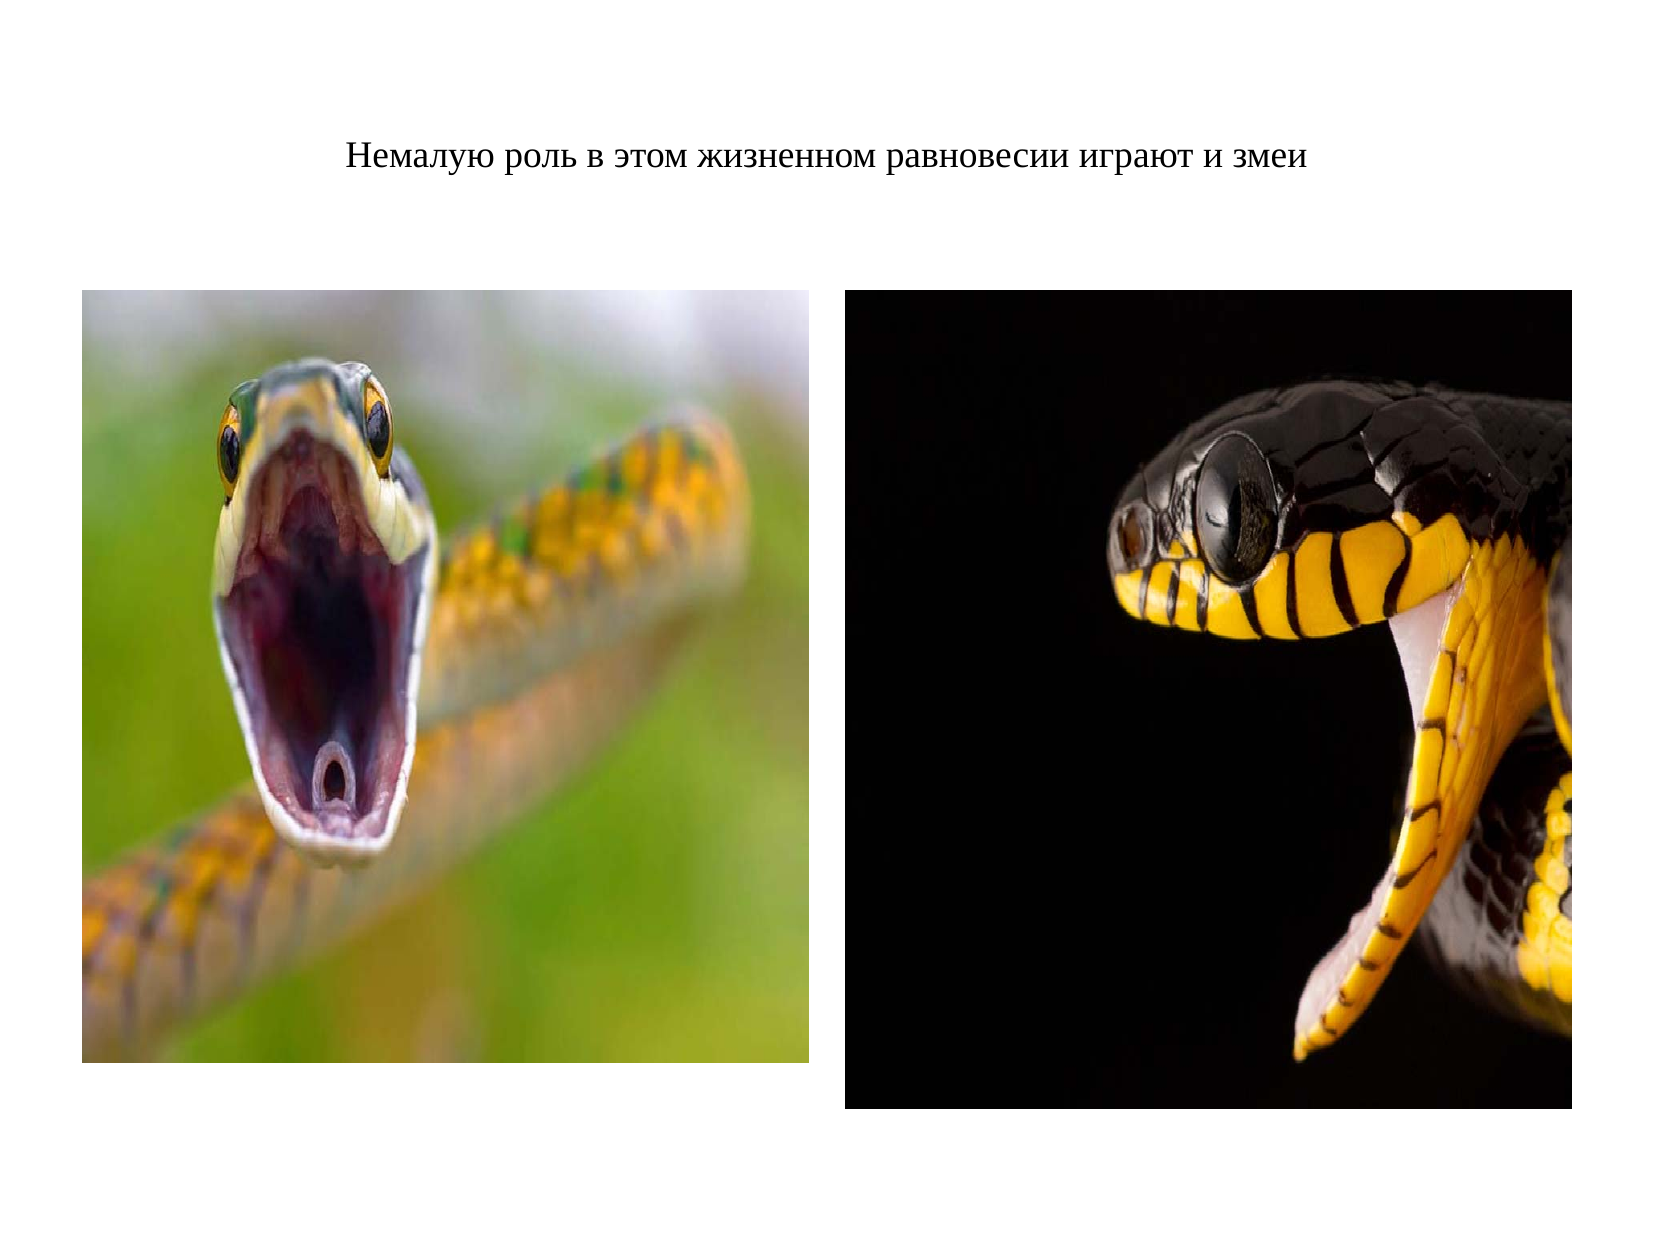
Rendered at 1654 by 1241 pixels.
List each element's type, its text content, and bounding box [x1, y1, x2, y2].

picture [845, 290, 1572, 1109]
title Немалую роль в этом жизненном равновесии играют и змеи [82, 49, 1571, 257]
picture [82, 290, 809, 1063]
